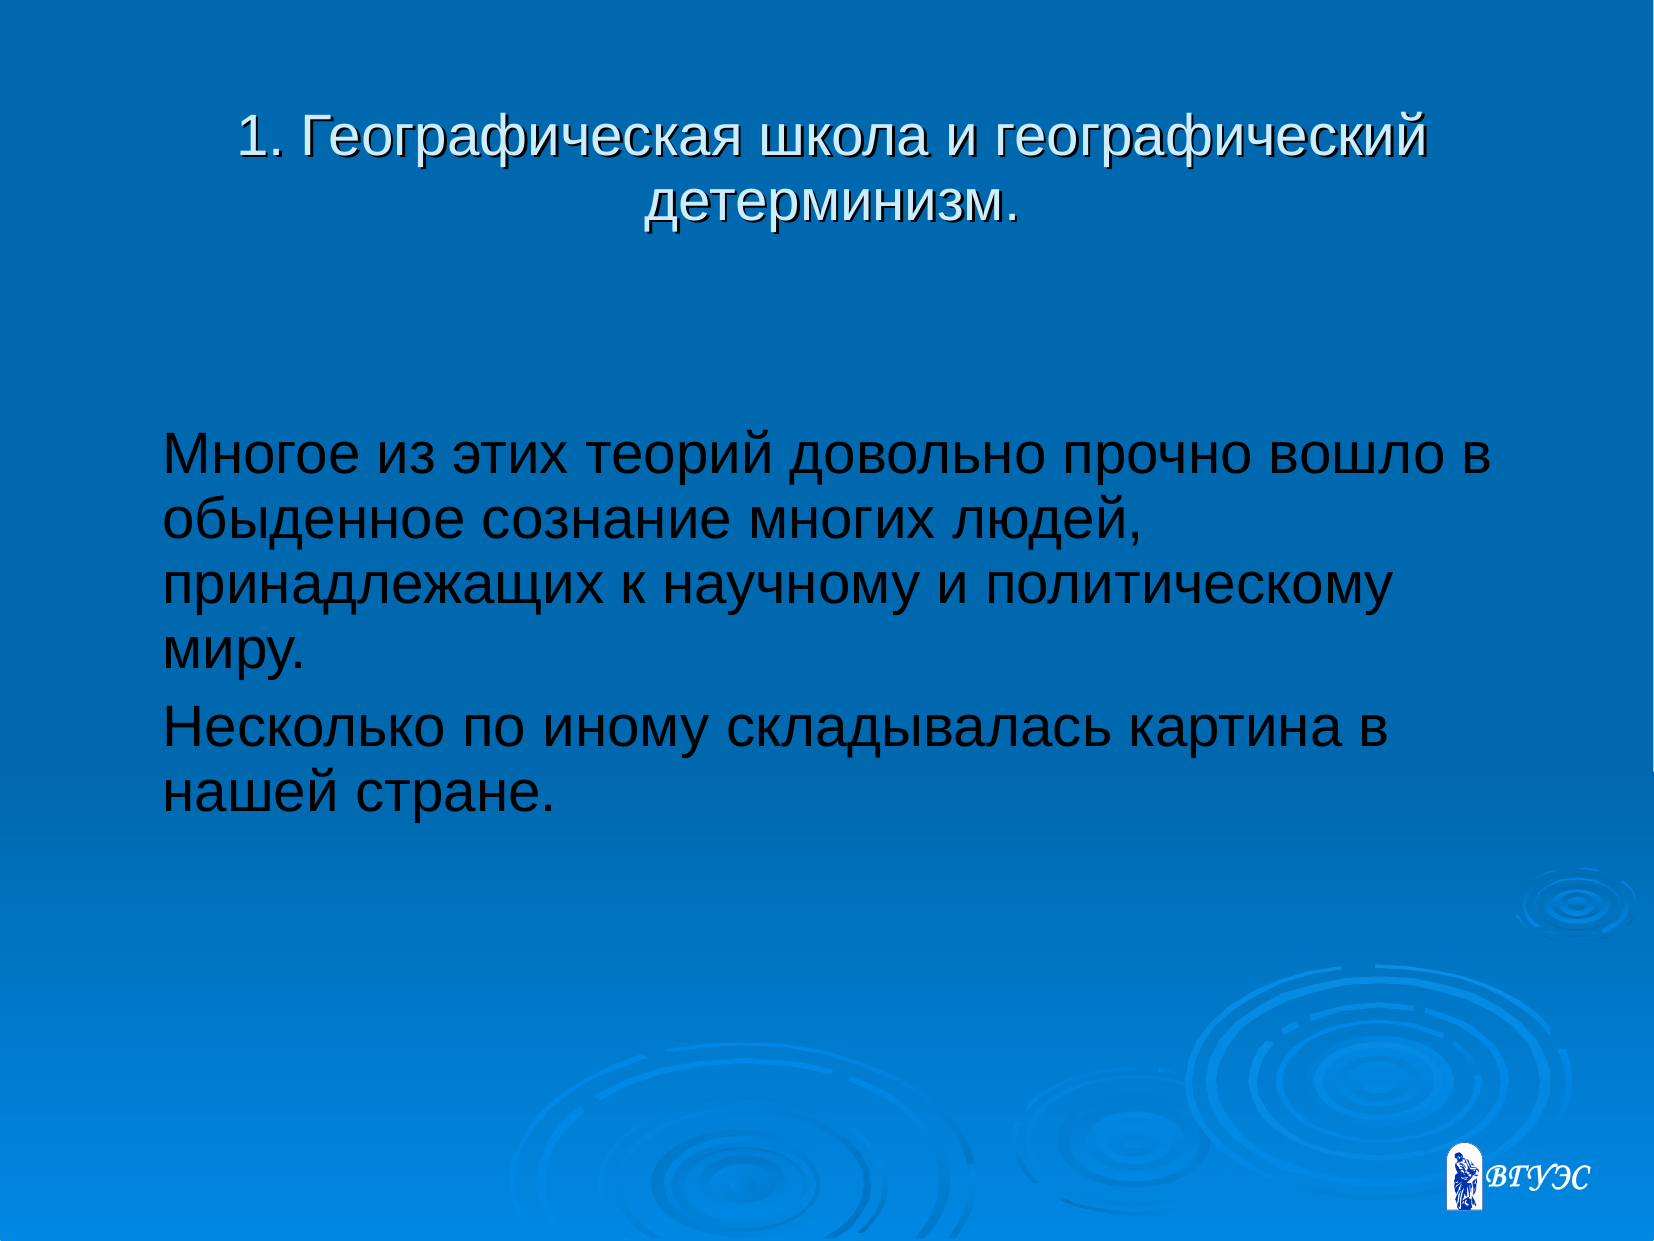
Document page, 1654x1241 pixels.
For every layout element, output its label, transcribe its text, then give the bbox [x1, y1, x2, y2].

picture [1446, 1142, 1592, 1211]
text_box Многое из этих теорий довольно прочно вошло в обыденное сознание многих людей, принадлежащих к научному и политическому миру. Несколько по иному складывалась картина в нашей стране. [147, 413, 1565, 1093]
title 1. Географическая школа и географический детерминизм. [129, 10, 1536, 325]
